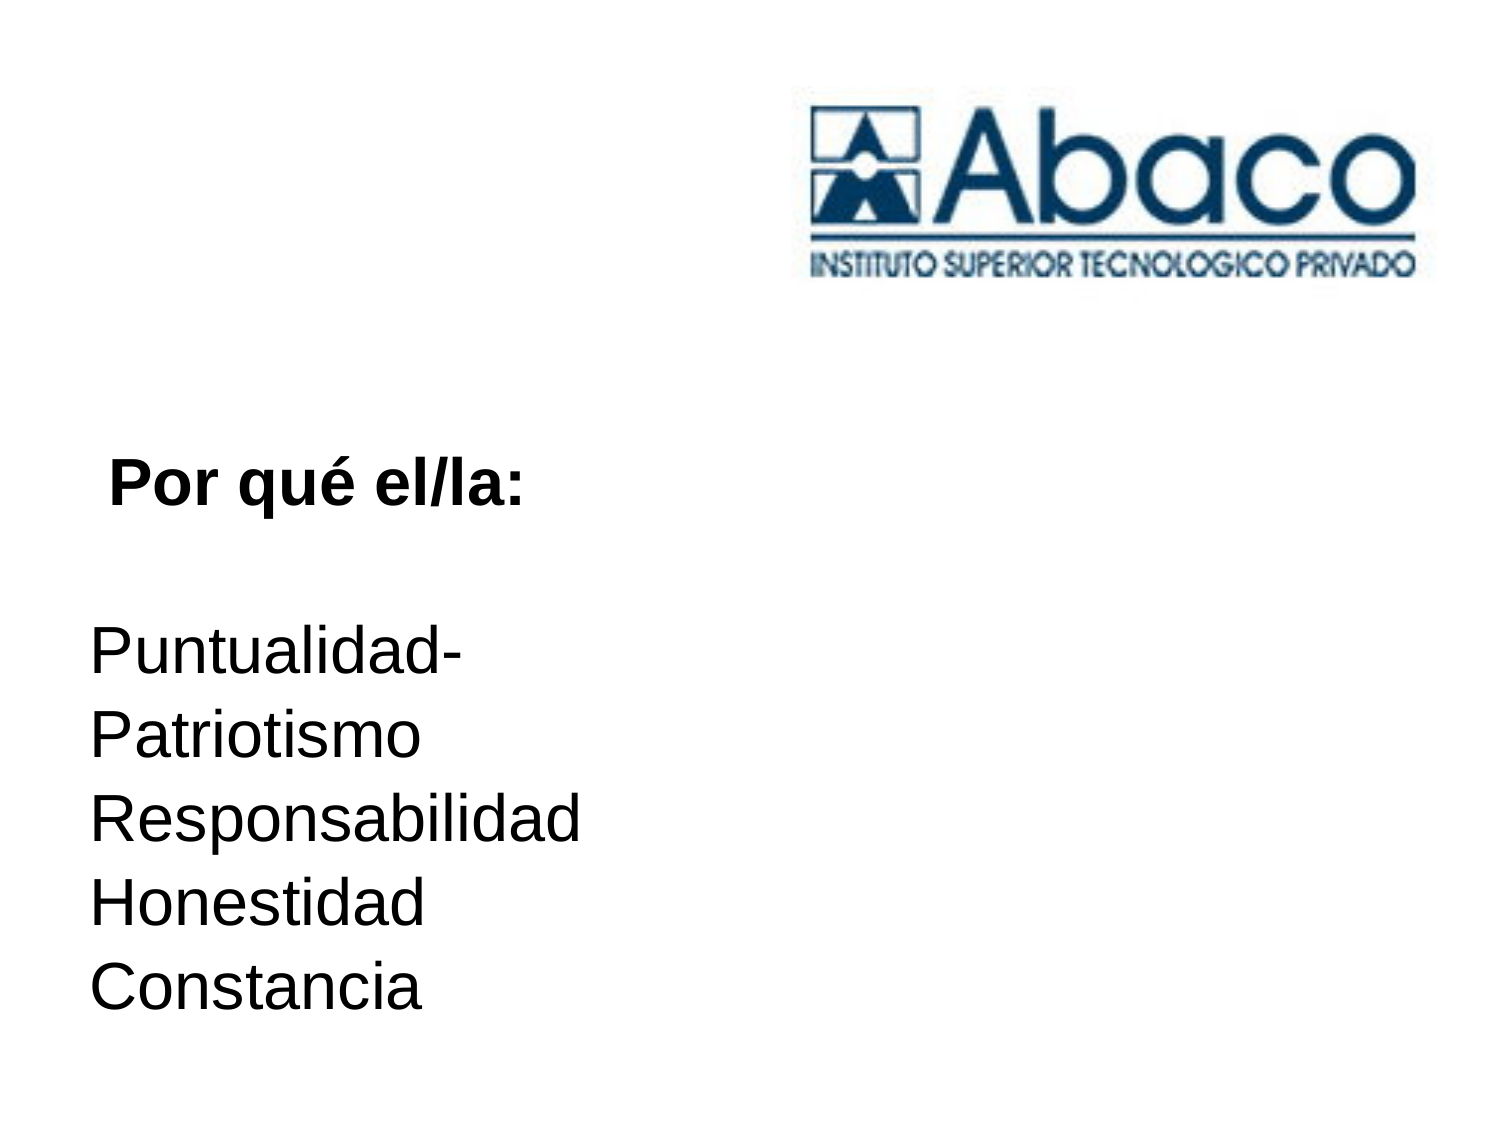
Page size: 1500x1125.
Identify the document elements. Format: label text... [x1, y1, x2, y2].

list Por qué el/la: Puntualidad- Patriotismo Responsabilidad Honestidad Constancia [75, 444, 1426, 1071]
picture [791, 86, 1437, 302]
